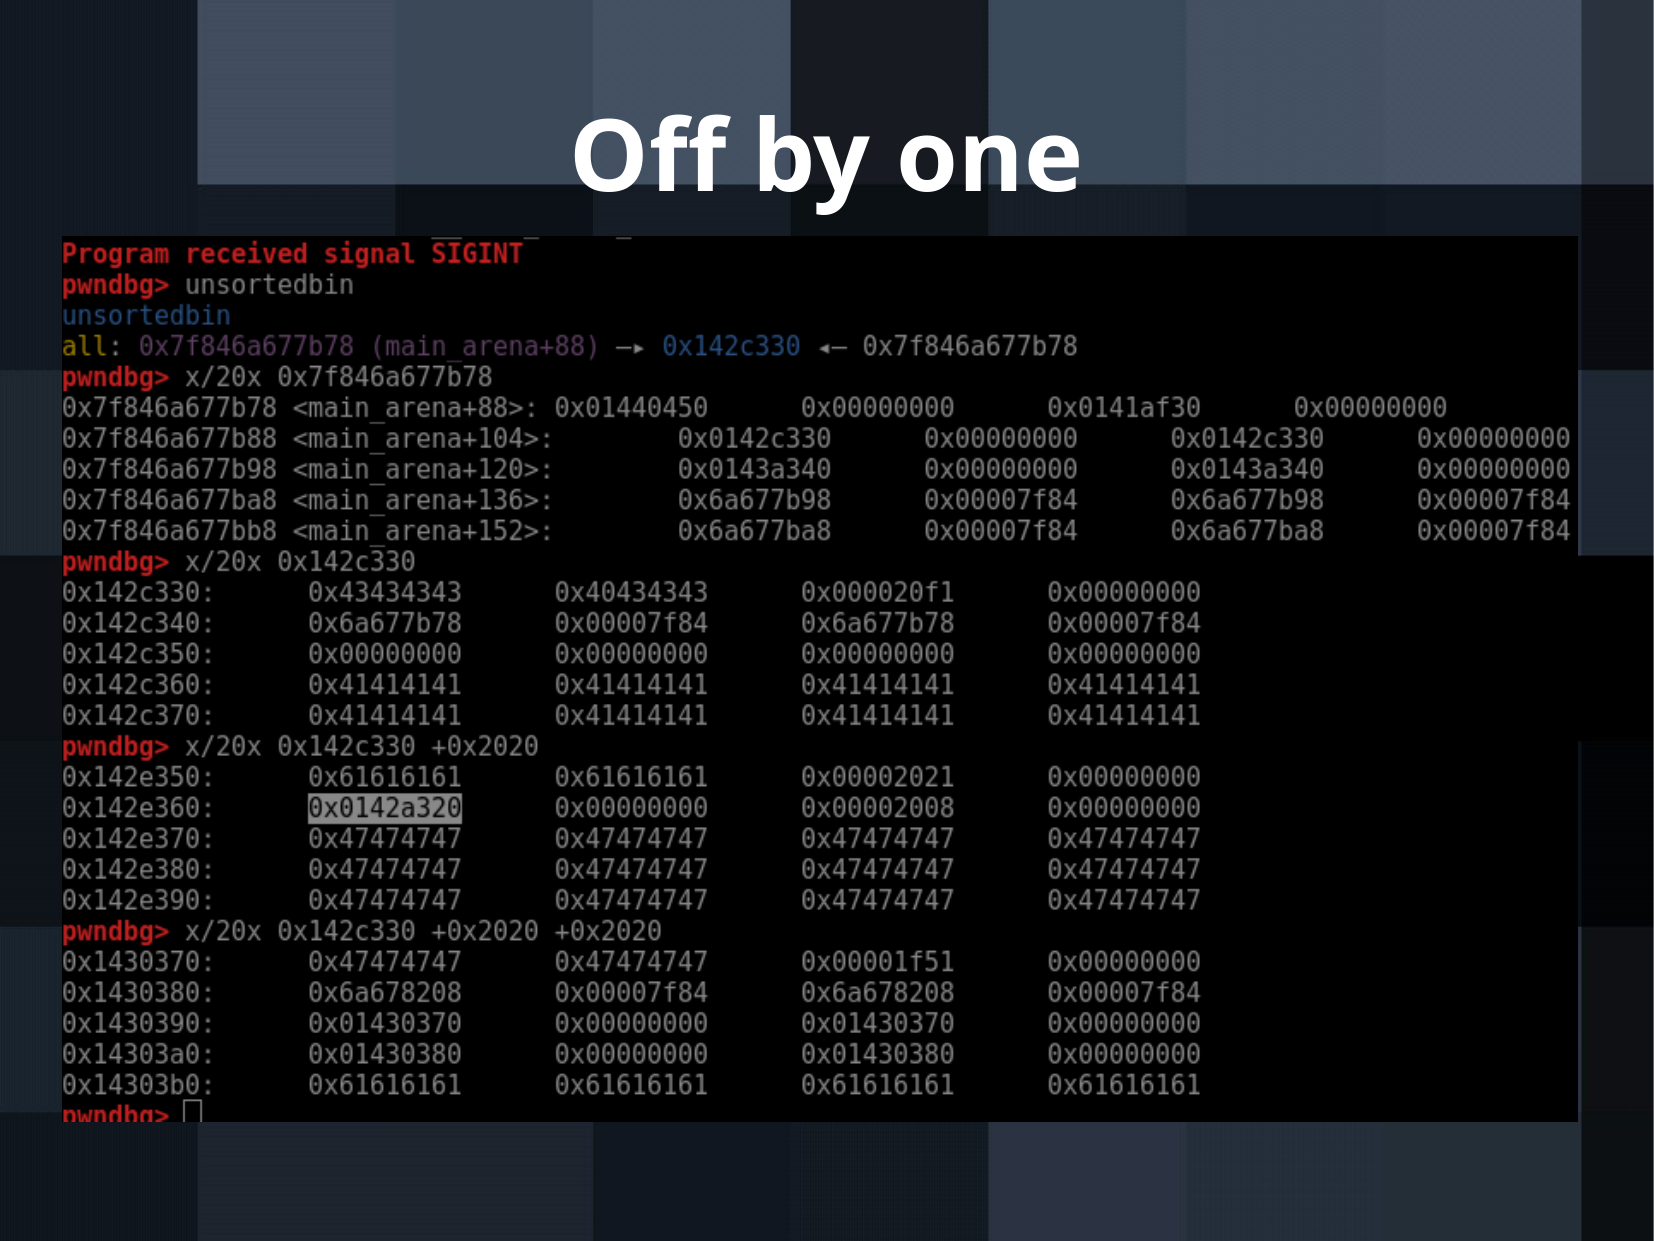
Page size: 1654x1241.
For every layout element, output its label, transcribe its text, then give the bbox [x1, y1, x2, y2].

picture [0, 0, 1654, 1241]
title Off by one [82, 49, 1571, 236]
